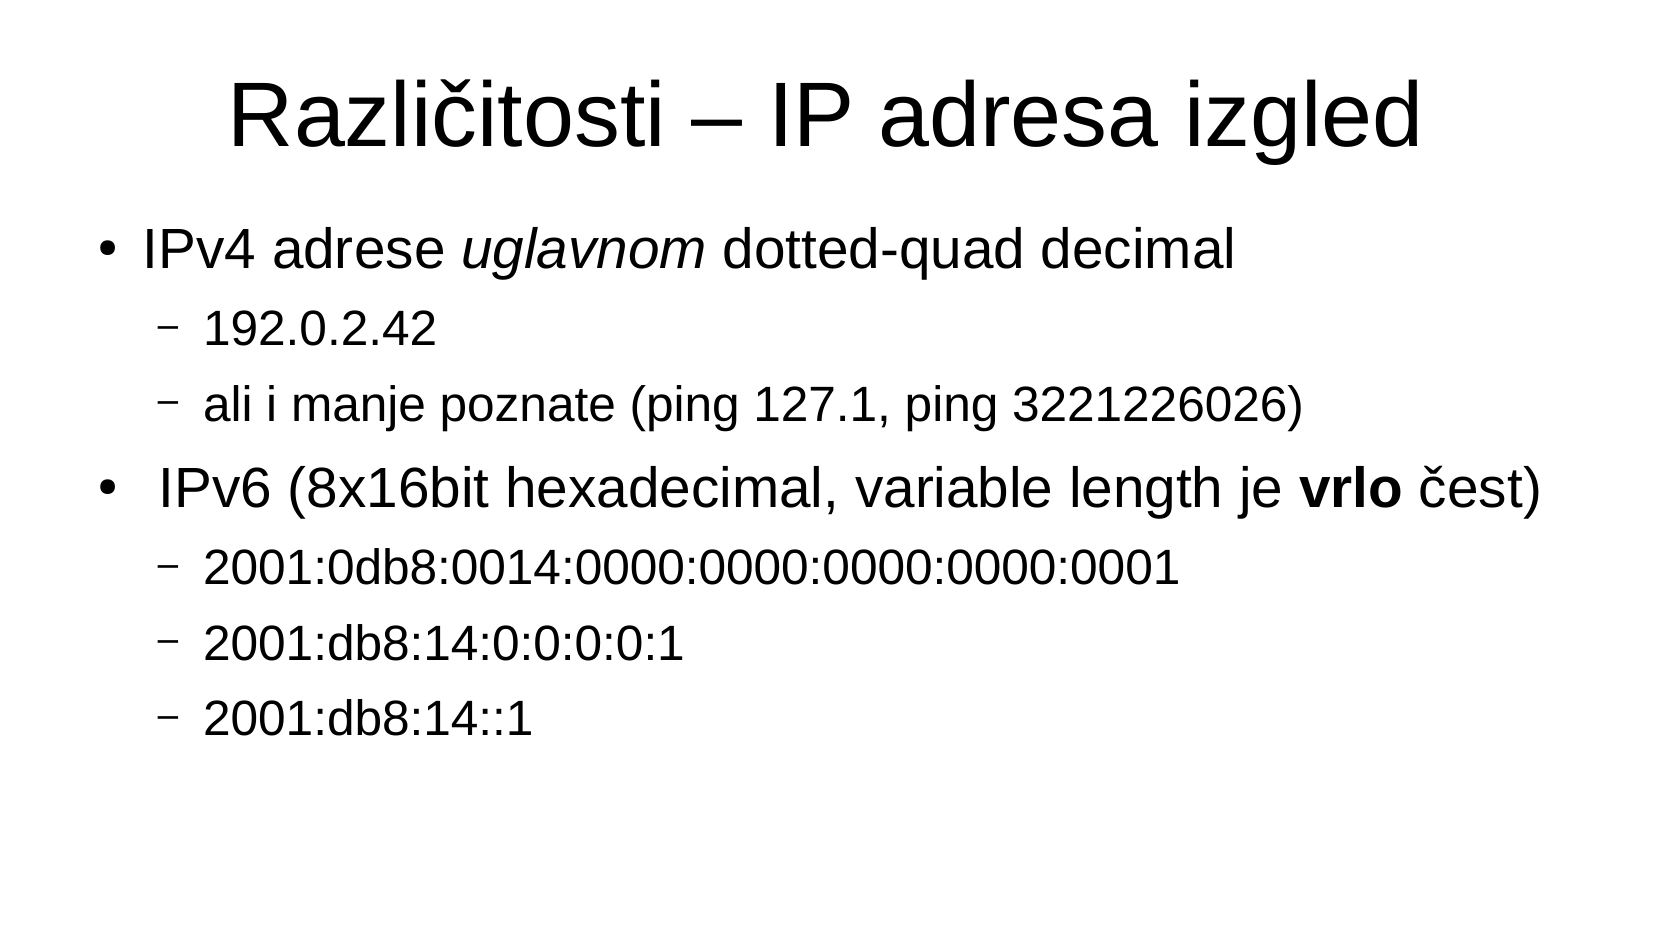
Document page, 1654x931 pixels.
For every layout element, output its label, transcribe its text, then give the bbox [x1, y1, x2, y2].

list IPv4 adrese uglavnom dotted-quad decimal 192.0.2.42 ali i manje poznate (ping 127.1, ping 3221226026) IPv6 (8x16bit hexadecimal, variable length je vrlo čest) 2001:0db8:0014:0000:0000:0000:0000:0001 2001:db8:14:0:0:0:0:1 2001:db8:14::1 [82, 217, 1571, 758]
title Različitosti – IP adresa izgled [82, 37, 1571, 193]
